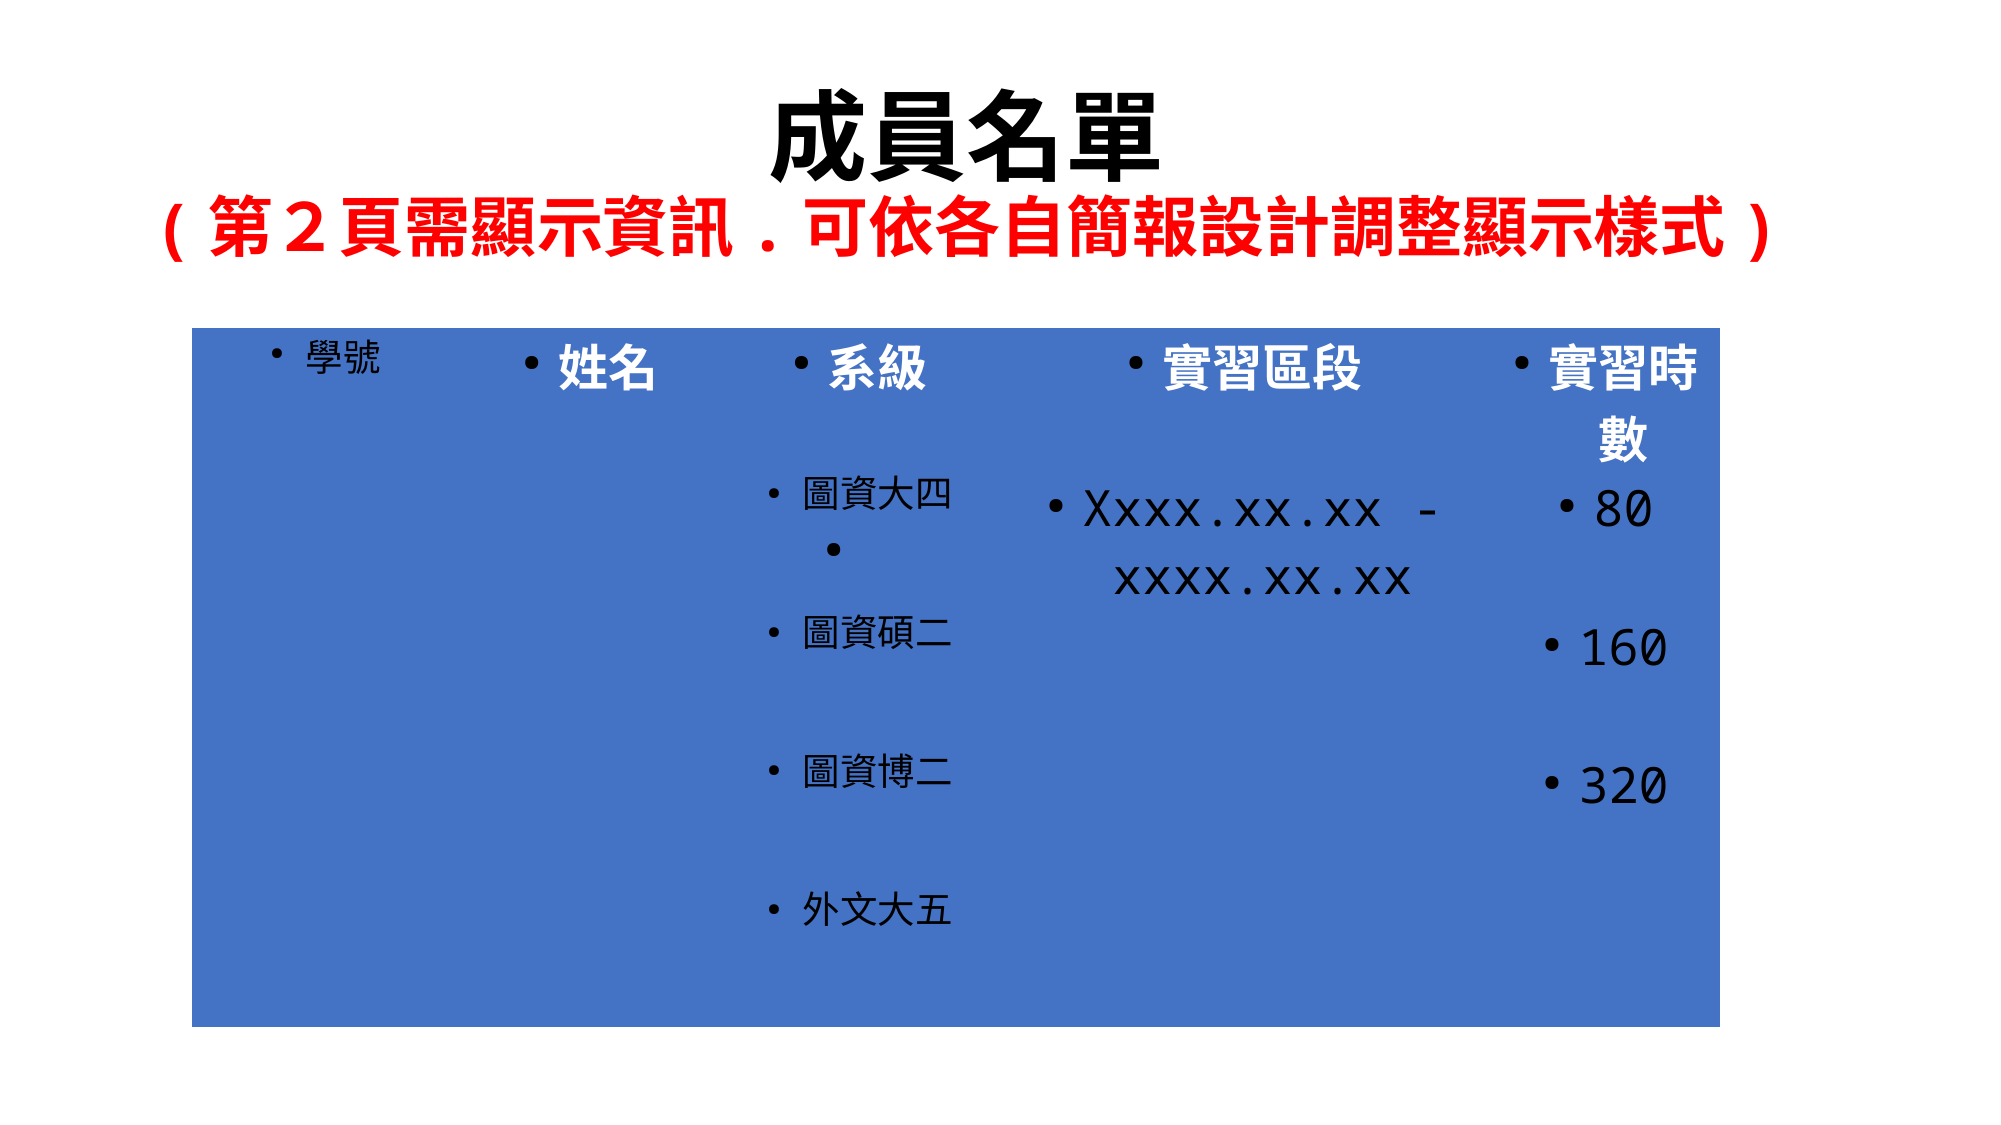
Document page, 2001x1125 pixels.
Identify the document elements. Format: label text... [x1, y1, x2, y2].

table_cell [459, 473, 722, 612]
table_cell 圖資大四 [722, 473, 998, 612]
table_cell 圖資博二 [722, 750, 998, 889]
table_cell [192, 612, 459, 750]
title 成員名單 (第２頁需顯示資訊.可依各自簡報設計調整顯示樣式) [20, 78, 1913, 274]
table_cell [998, 750, 1491, 889]
table_cell 圖資碩二 [722, 612, 998, 750]
table_cell [1491, 889, 1720, 1027]
table_header 實習區段 [998, 328, 1491, 473]
table_cell 80 [1491, 473, 1720, 612]
table_cell [192, 750, 459, 889]
table_header 實習時數 [1491, 328, 1720, 473]
table_header 學號 [192, 328, 459, 473]
table_cell [998, 612, 1491, 750]
table_cell 320 [1491, 750, 1720, 889]
table_cell [459, 889, 722, 1027]
table_cell 外文大五 [722, 889, 998, 1027]
table_cell [998, 889, 1491, 1027]
table_header 姓名 [459, 328, 722, 473]
table_cell [459, 612, 722, 750]
table_cell [192, 889, 459, 1027]
table_cell Xxxx.xx.xx - xxxx.xx.xx [998, 473, 1491, 612]
table_cell 160 [1491, 612, 1720, 750]
table_cell [192, 473, 459, 612]
table_header 系級 [722, 328, 998, 473]
table_cell [459, 750, 722, 889]
